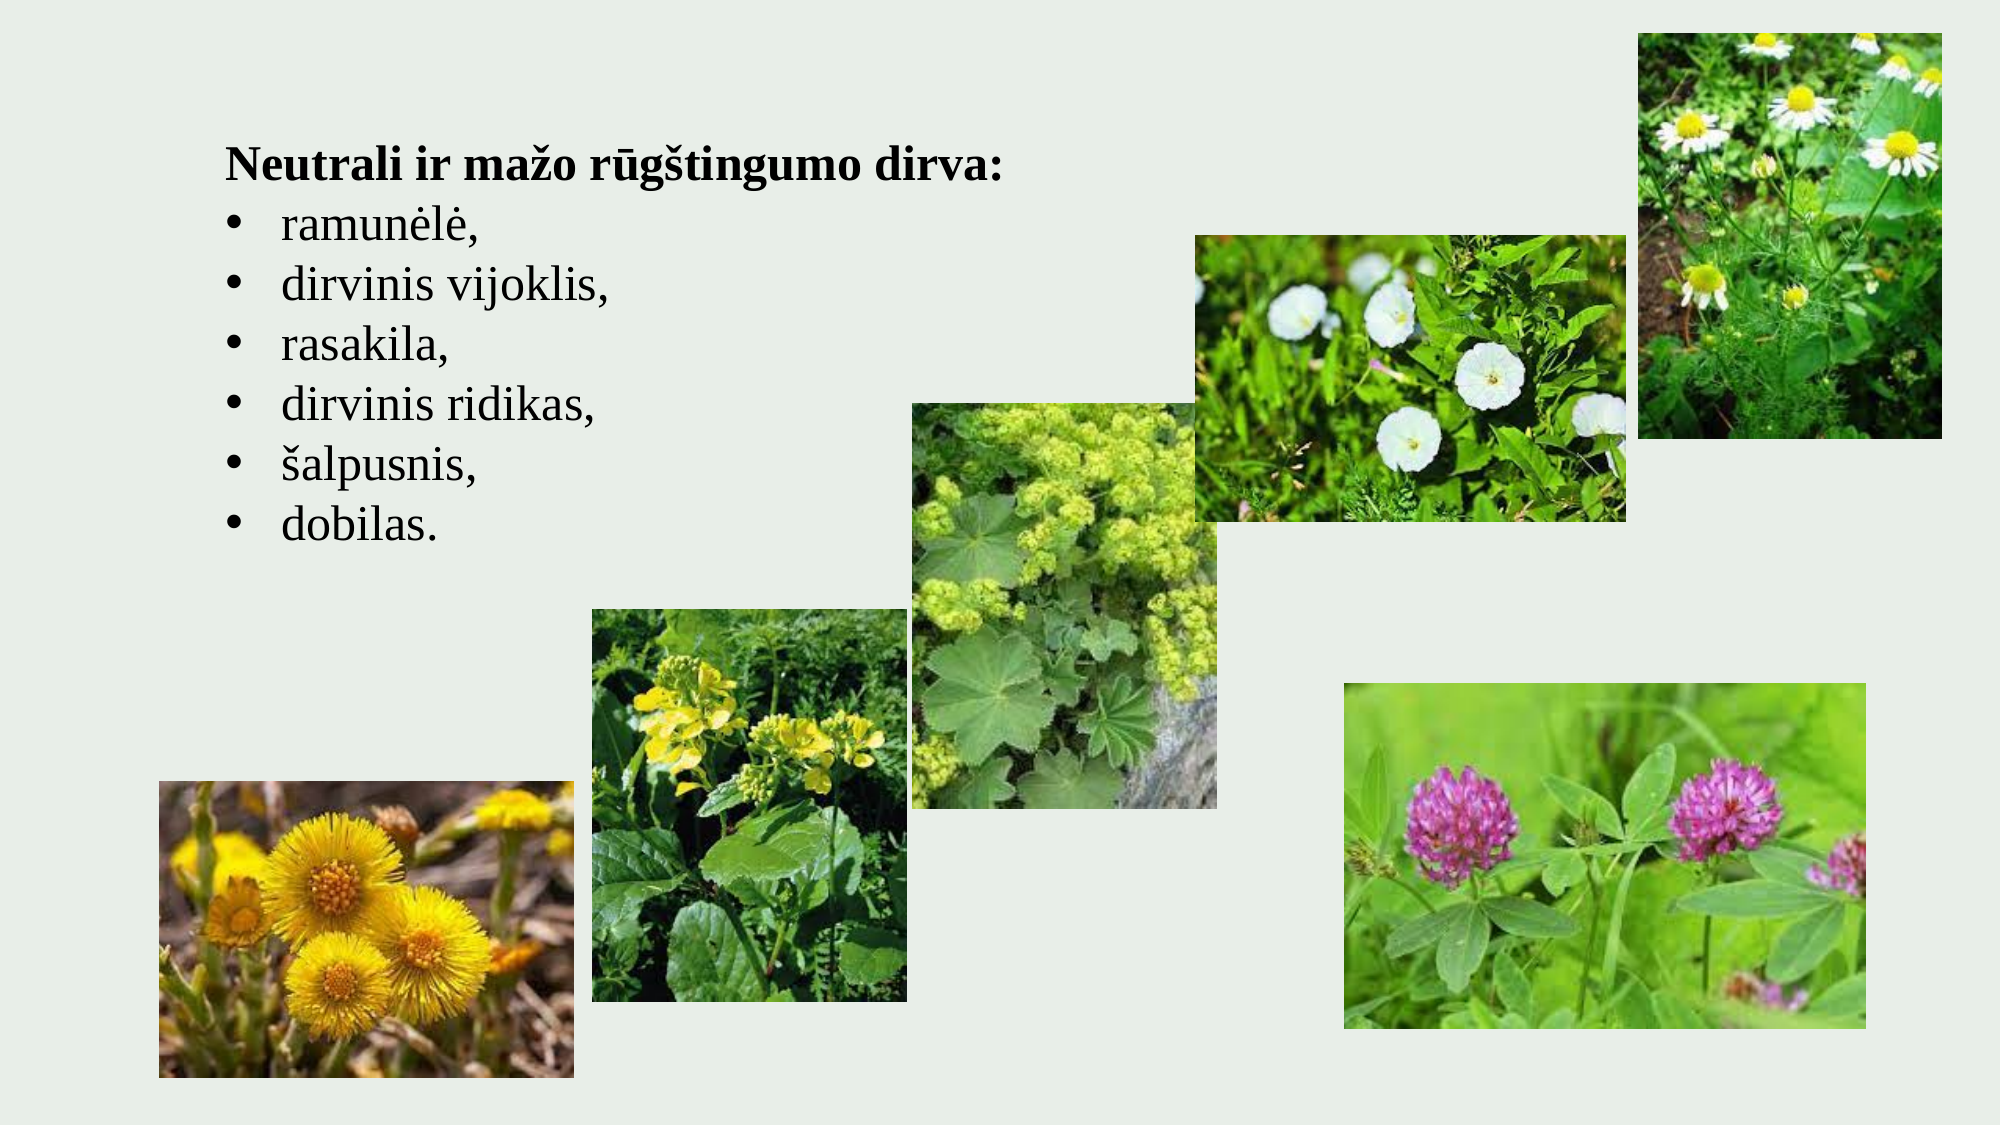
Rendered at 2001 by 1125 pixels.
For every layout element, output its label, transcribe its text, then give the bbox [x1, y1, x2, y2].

picture [159, 781, 574, 1078]
picture [1344, 683, 1866, 1029]
picture [592, 609, 907, 1002]
text_box Neutrali ir mažo rūgštingumo dirva: ramunėlė, dirvinis vijoklis, rasakila, dirvinis ridikas, šalpusnis, dobilas. [210, 123, 1211, 684]
picture [912, 235, 1626, 809]
picture [1638, 33, 1942, 439]
